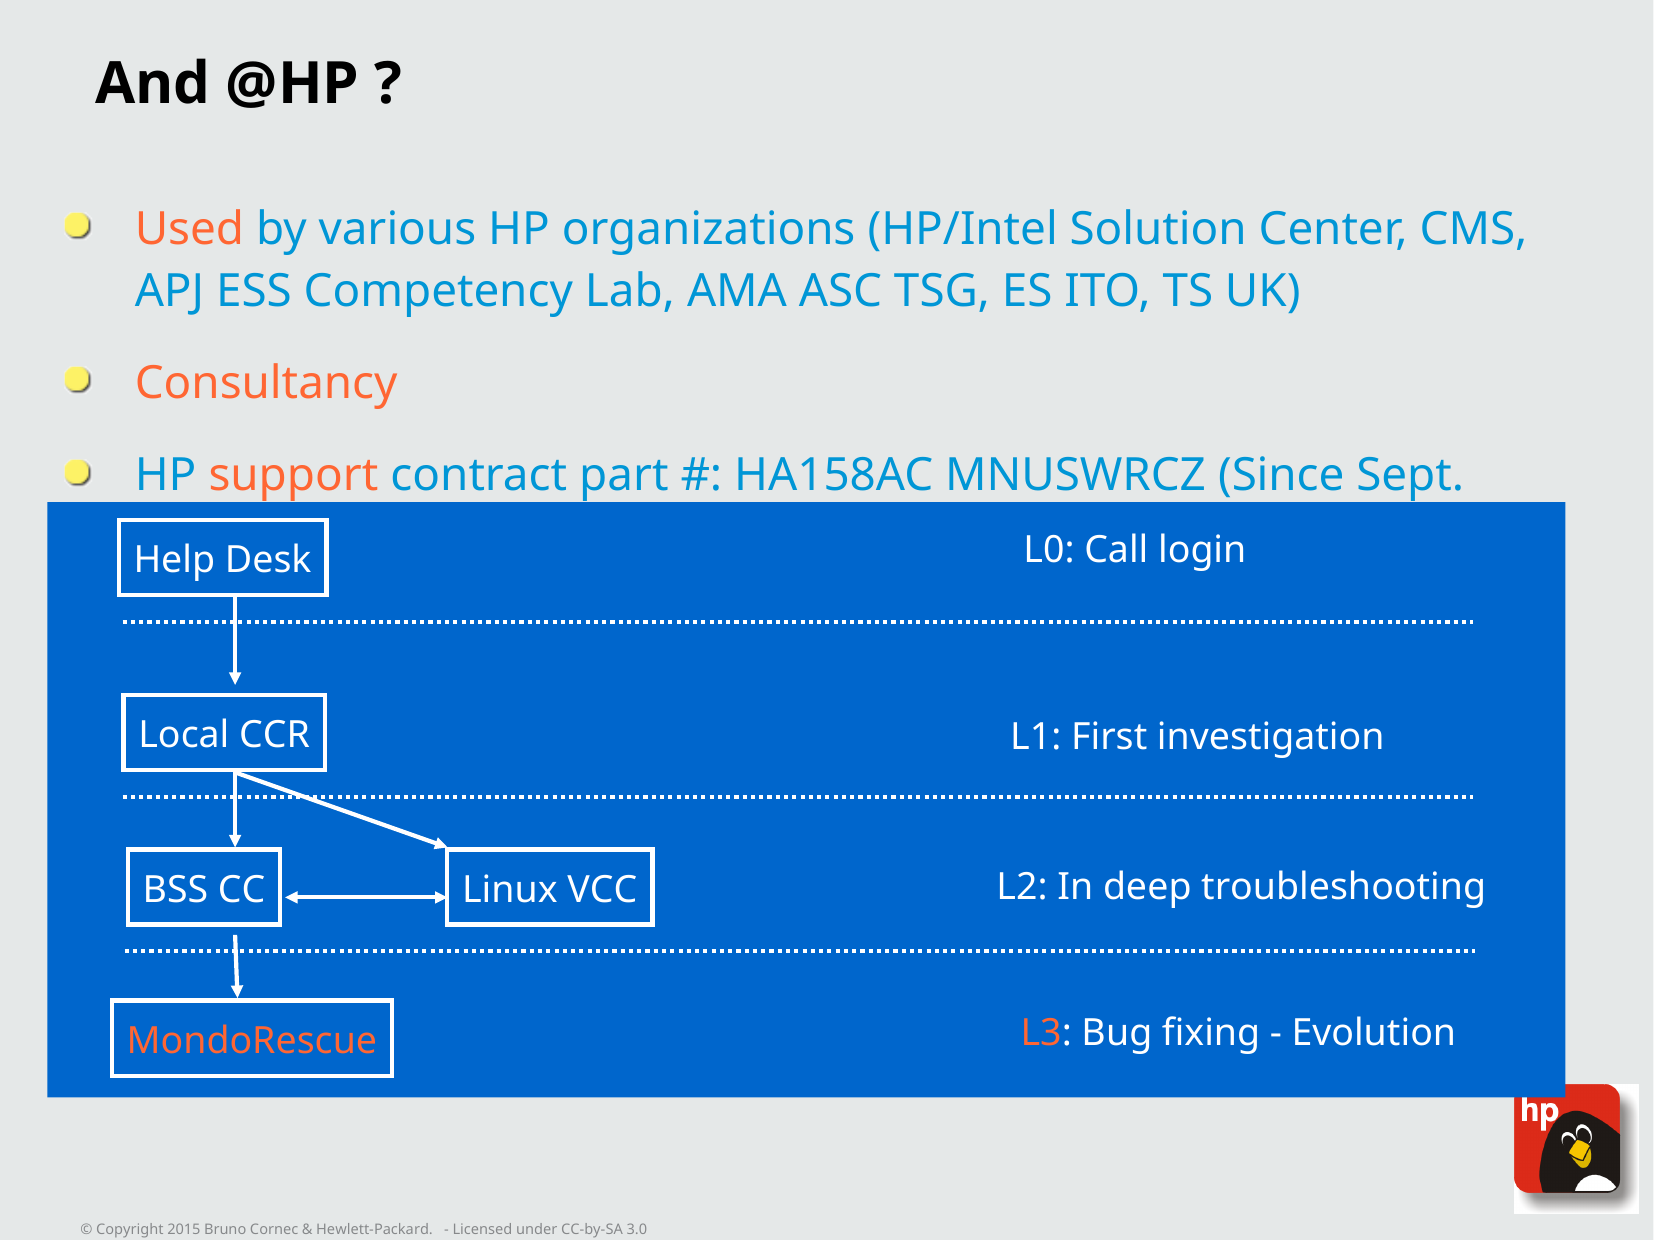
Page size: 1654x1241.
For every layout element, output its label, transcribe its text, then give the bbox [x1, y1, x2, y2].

text_box L2: In deep troubleshooting [904, 847, 1580, 923]
text_box BSS CC [127, 849, 281, 925]
text_box L1: First investigation [860, 697, 1536, 773]
title And @HP ? [95, 0, 1085, 188]
picture [1514, 1084, 1639, 1214]
text_box Help Desk [118, 520, 327, 596]
list Used by various HP organizations (HP/Intel Solution Center, CMS, APJ ESS Competency Lab, AMA ASC TSG, ES ITO, TS UK) Consultancy HP support contract part #: HA158AC MNUSWRCZ (Since Sept. 2009) [52, 195, 1563, 502]
text_box MondoRescue [111, 1000, 393, 1076]
text_box L3: Bug fixing - Evolution [901, 992, 1577, 1068]
text_box Linux VCC [447, 849, 653, 925]
text_box Local CCR [123, 695, 325, 771]
text_box L0: Call login [797, 509, 1473, 585]
text_box [47, 502, 1566, 1098]
